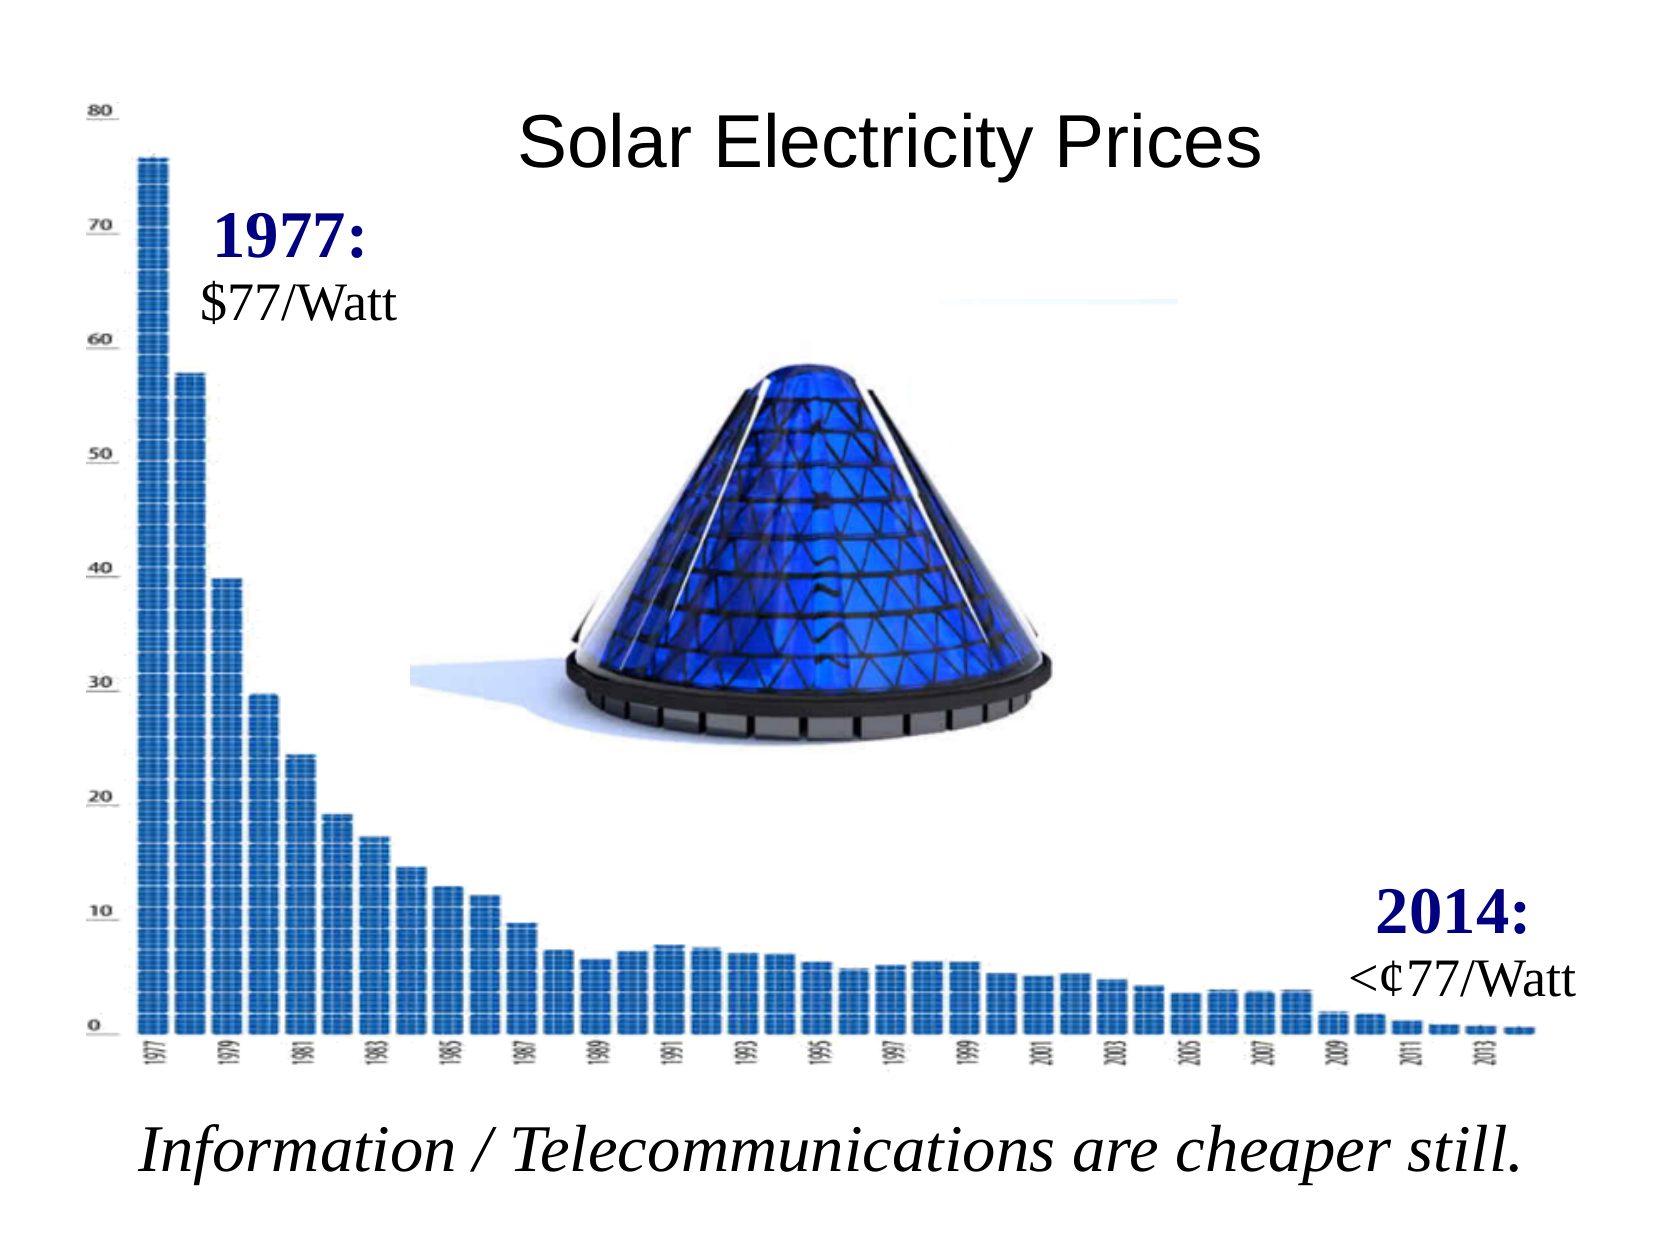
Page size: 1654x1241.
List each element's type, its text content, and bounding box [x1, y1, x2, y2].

text_box 2014: <¢77/Watt [1232, 874, 1653, 1009]
picture [86, 245, 1550, 1045]
text_box 1977: $77/Watt [68, 197, 529, 332]
title Solar Electricity Prices [204, 37, 1577, 245]
text_box Information / Telecommunications are cheaper still. [12, 1045, 1653, 1241]
picture [86, 102, 204, 197]
